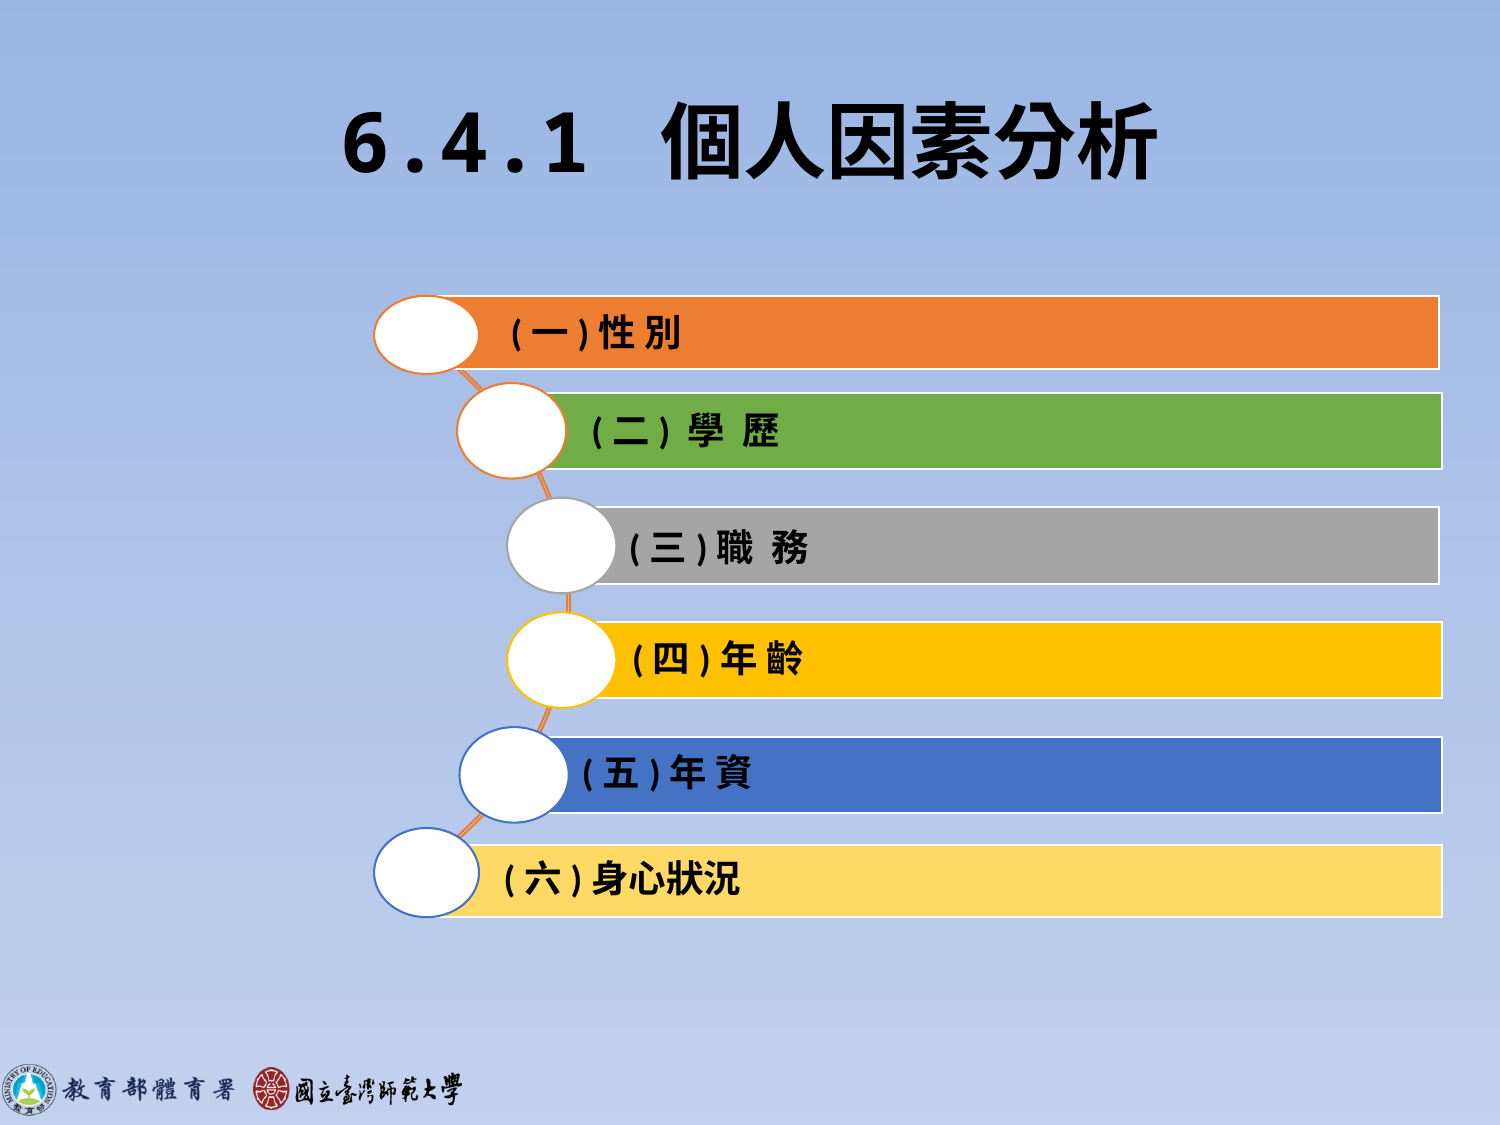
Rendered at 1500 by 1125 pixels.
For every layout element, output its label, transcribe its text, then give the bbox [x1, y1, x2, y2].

text_box [507, 497, 617, 594]
text_box [374, 295, 479, 374]
text_box (一)性 別 [433, 295, 1439, 370]
text_box (五)年 資 [548, 736, 1442, 814]
text_box (二) 學 歷 [545, 392, 1442, 470]
text_box [507, 612, 617, 708]
text_box [374, 828, 479, 918]
text_box [457, 383, 567, 479]
text_box (三)職 務 [596, 507, 1439, 584]
text_box (六)身心狀況 [439, 845, 1442, 917]
text_box (四)年 齡 [595, 621, 1442, 699]
title 6.4.1 個人因素分析 [75, 45, 1426, 233]
text_box [459, 727, 569, 823]
